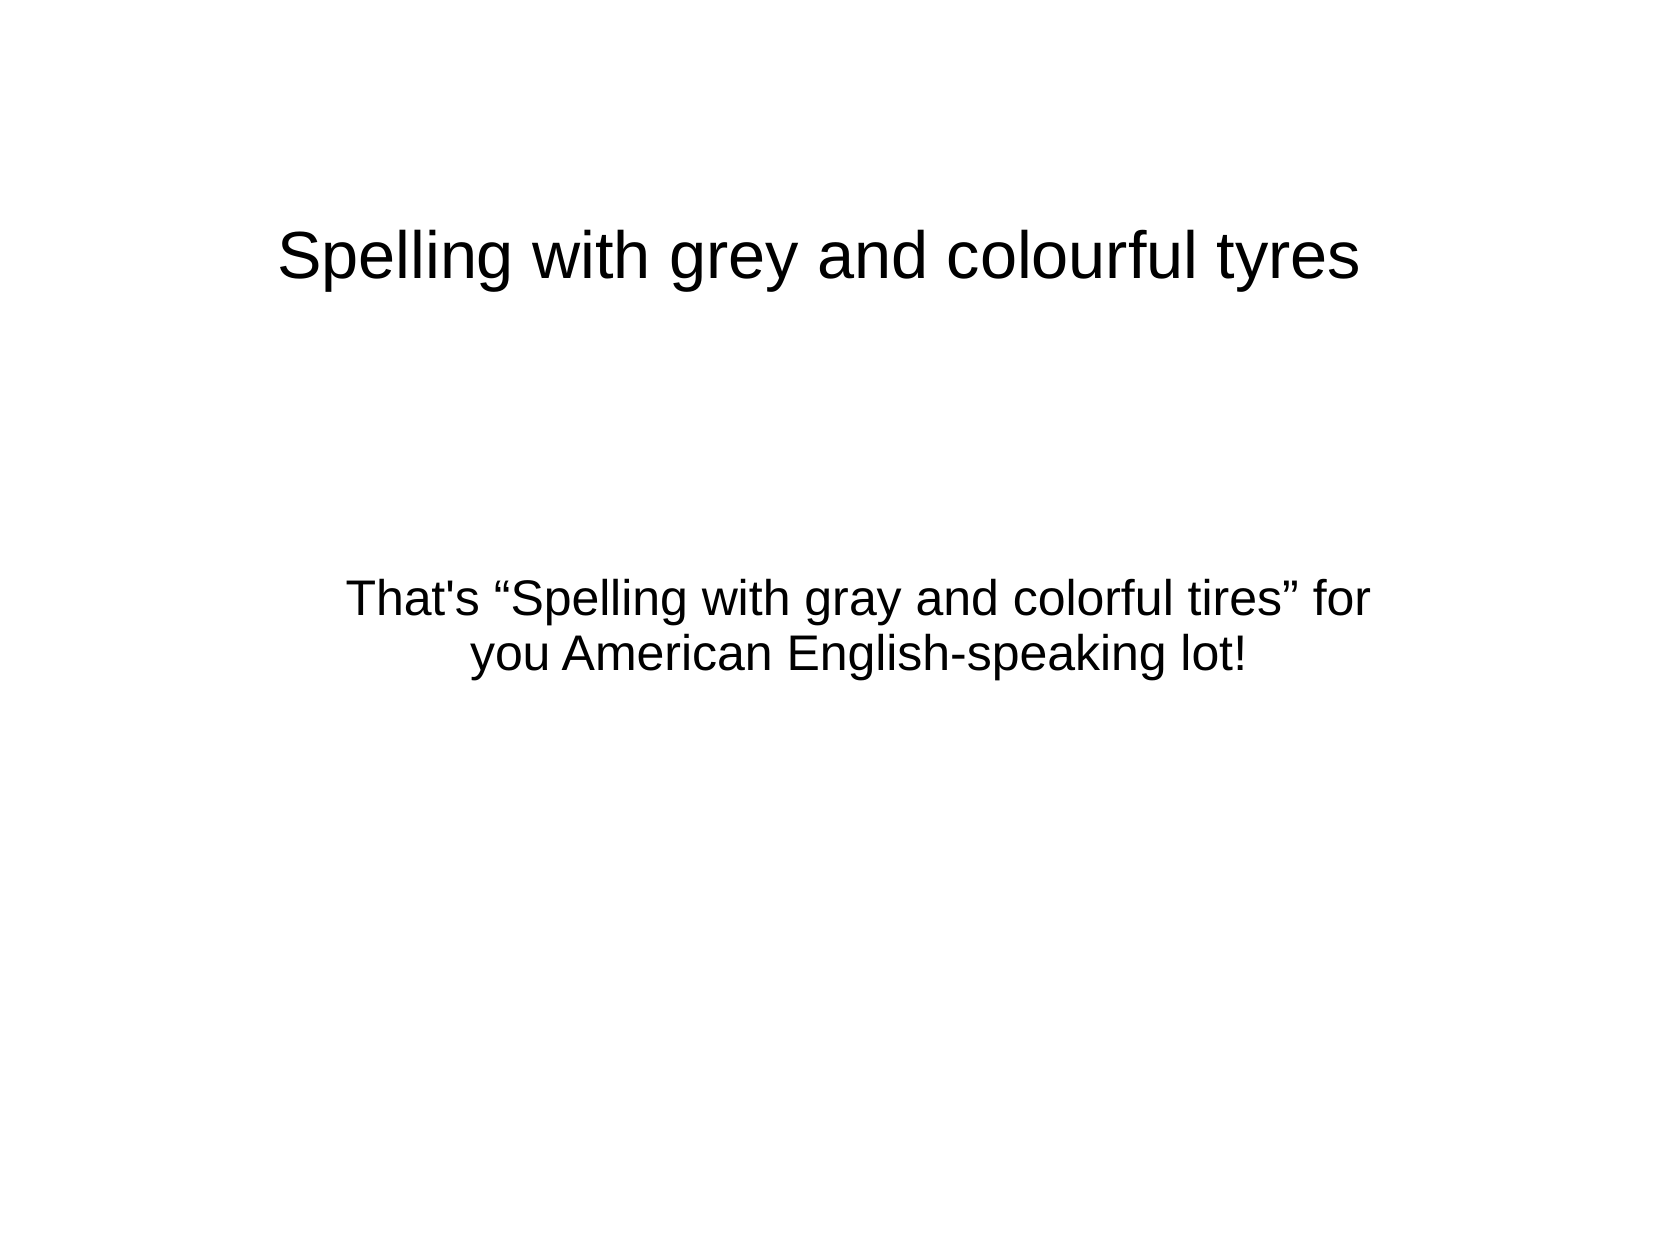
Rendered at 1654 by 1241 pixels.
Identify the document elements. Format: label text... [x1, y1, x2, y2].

text_box Spelling with grey and colourful tyres [262, 210, 1380, 301]
text_box That's “Spelling with gray and colorful tires” for you American English-speaking lot! [330, 562, 1388, 689]
